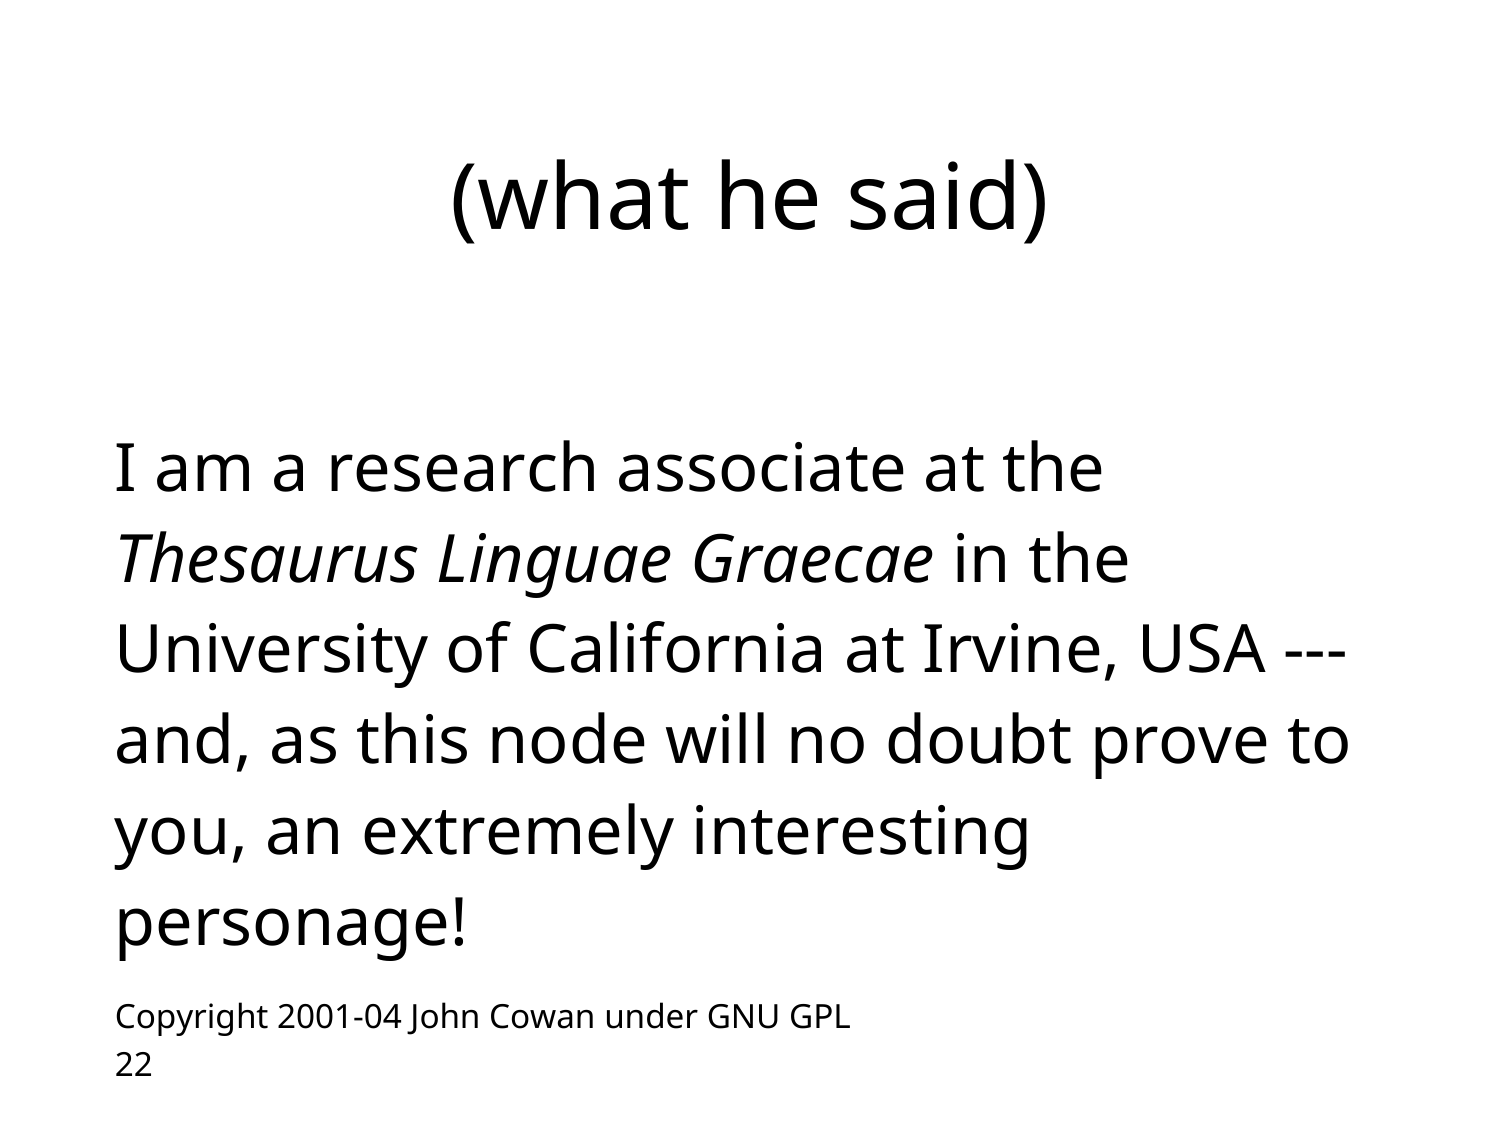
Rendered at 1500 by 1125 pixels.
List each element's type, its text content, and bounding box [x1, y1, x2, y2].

title (what he said) [112, 99, 1388, 288]
text_box I am a research associate at the Thesaurus Linguae Graecae in the University of California at Irvine, USA --- and, as this node will no doubt prove to you, an extremely interesting personage! [99, 412, 1413, 838]
